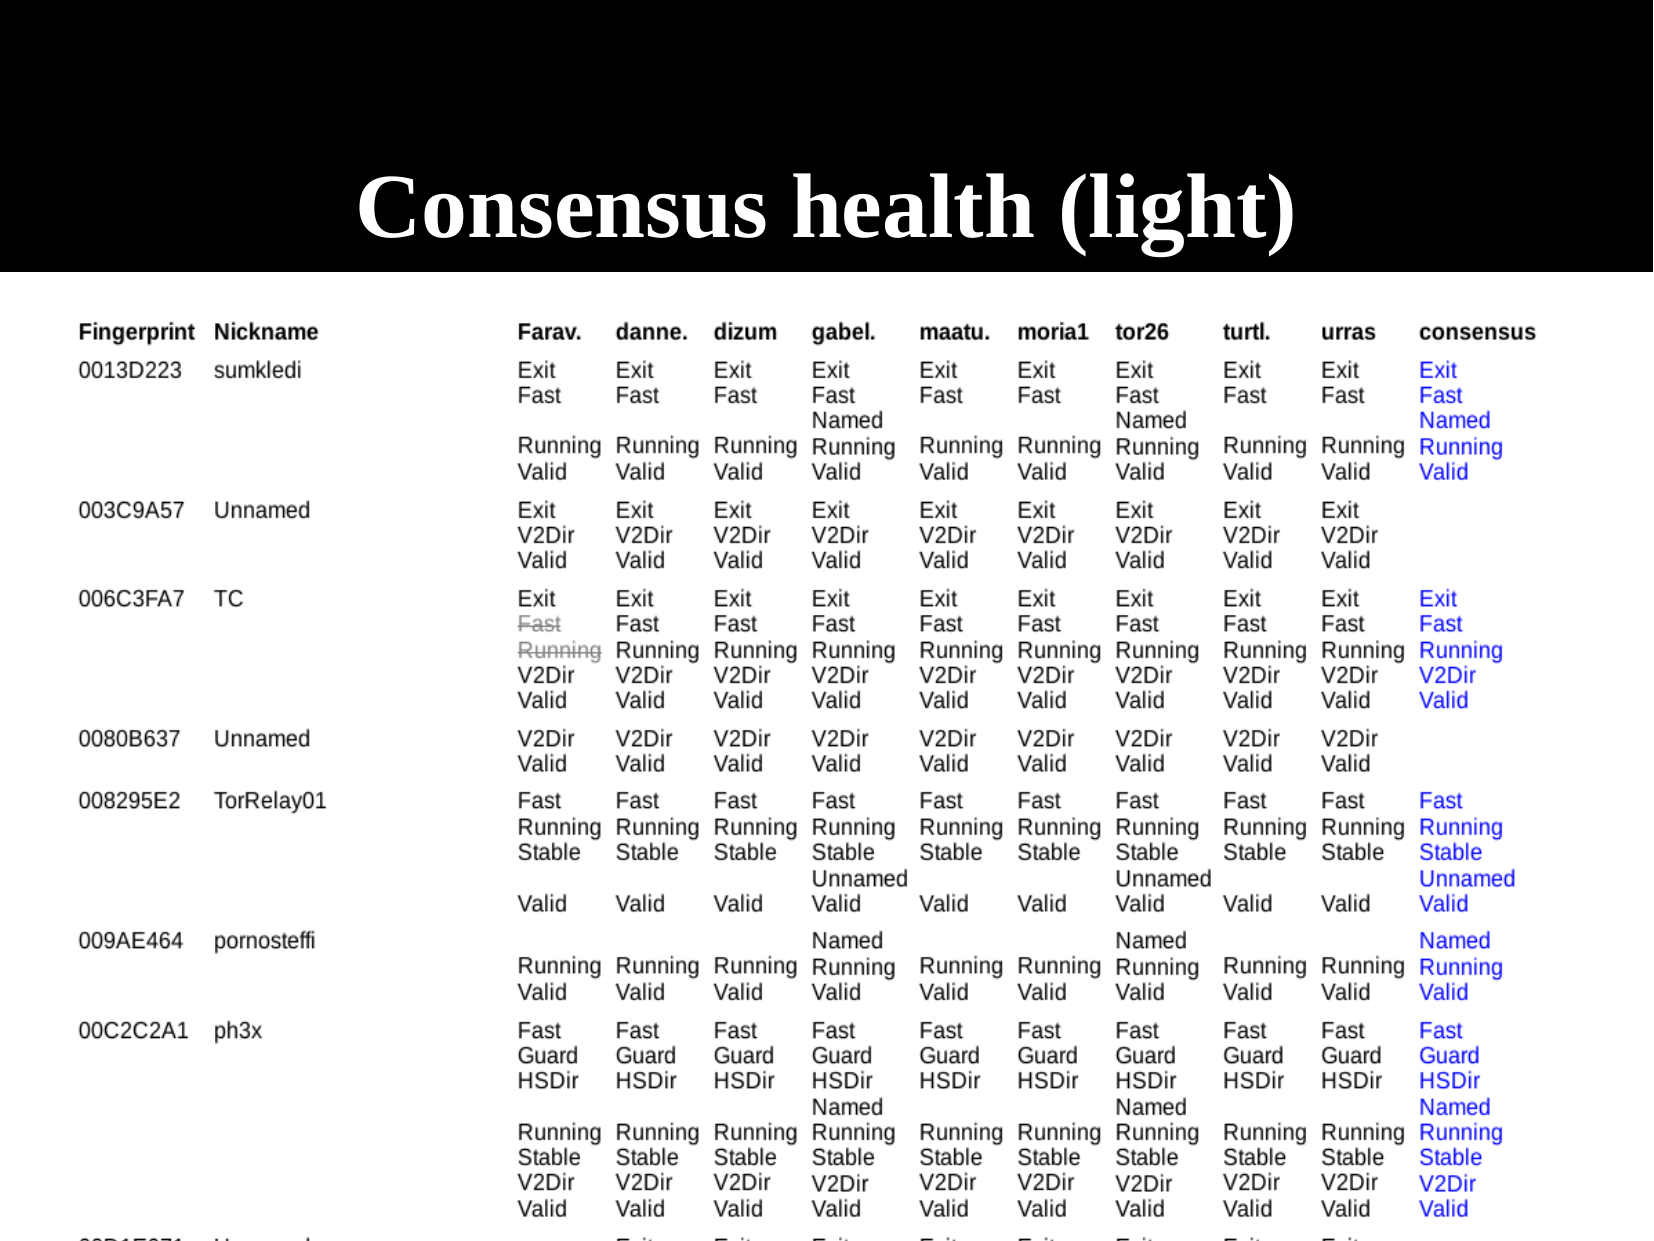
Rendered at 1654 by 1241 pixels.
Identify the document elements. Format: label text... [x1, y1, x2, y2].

picture [0, 272, 1653, 1241]
title Consensus health (light) [121, 102, 1534, 272]
